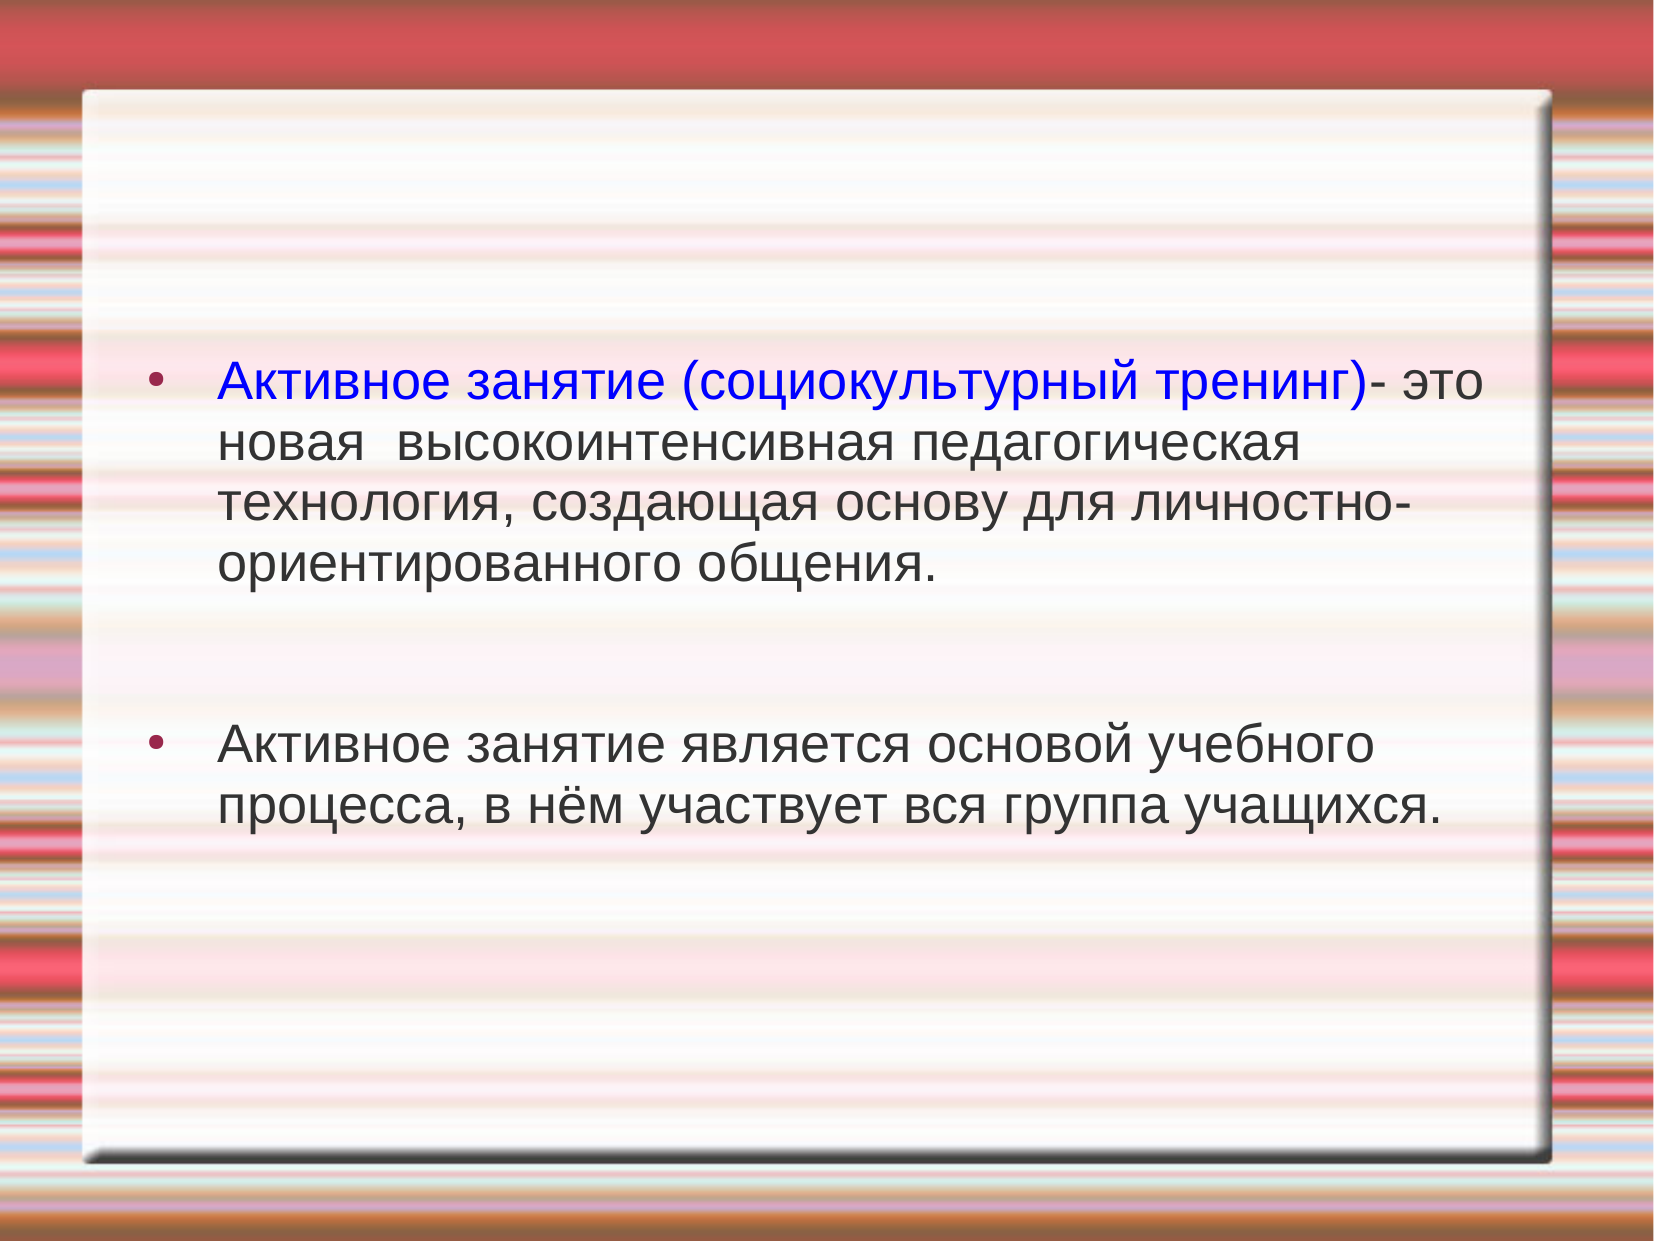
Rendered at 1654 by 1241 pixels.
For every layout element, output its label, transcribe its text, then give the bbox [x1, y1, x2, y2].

list Активное занятие (социокультурный тренинг)- это новая высокоинтенсивная педагогическая технология, создающая основу для личностно-ориентированного общения. Активное занятие является основой учебного процесса, в нём участвует вся группа учащихся. [134, 350, 1516, 1132]
picture [0, 0, 1654, 1241]
